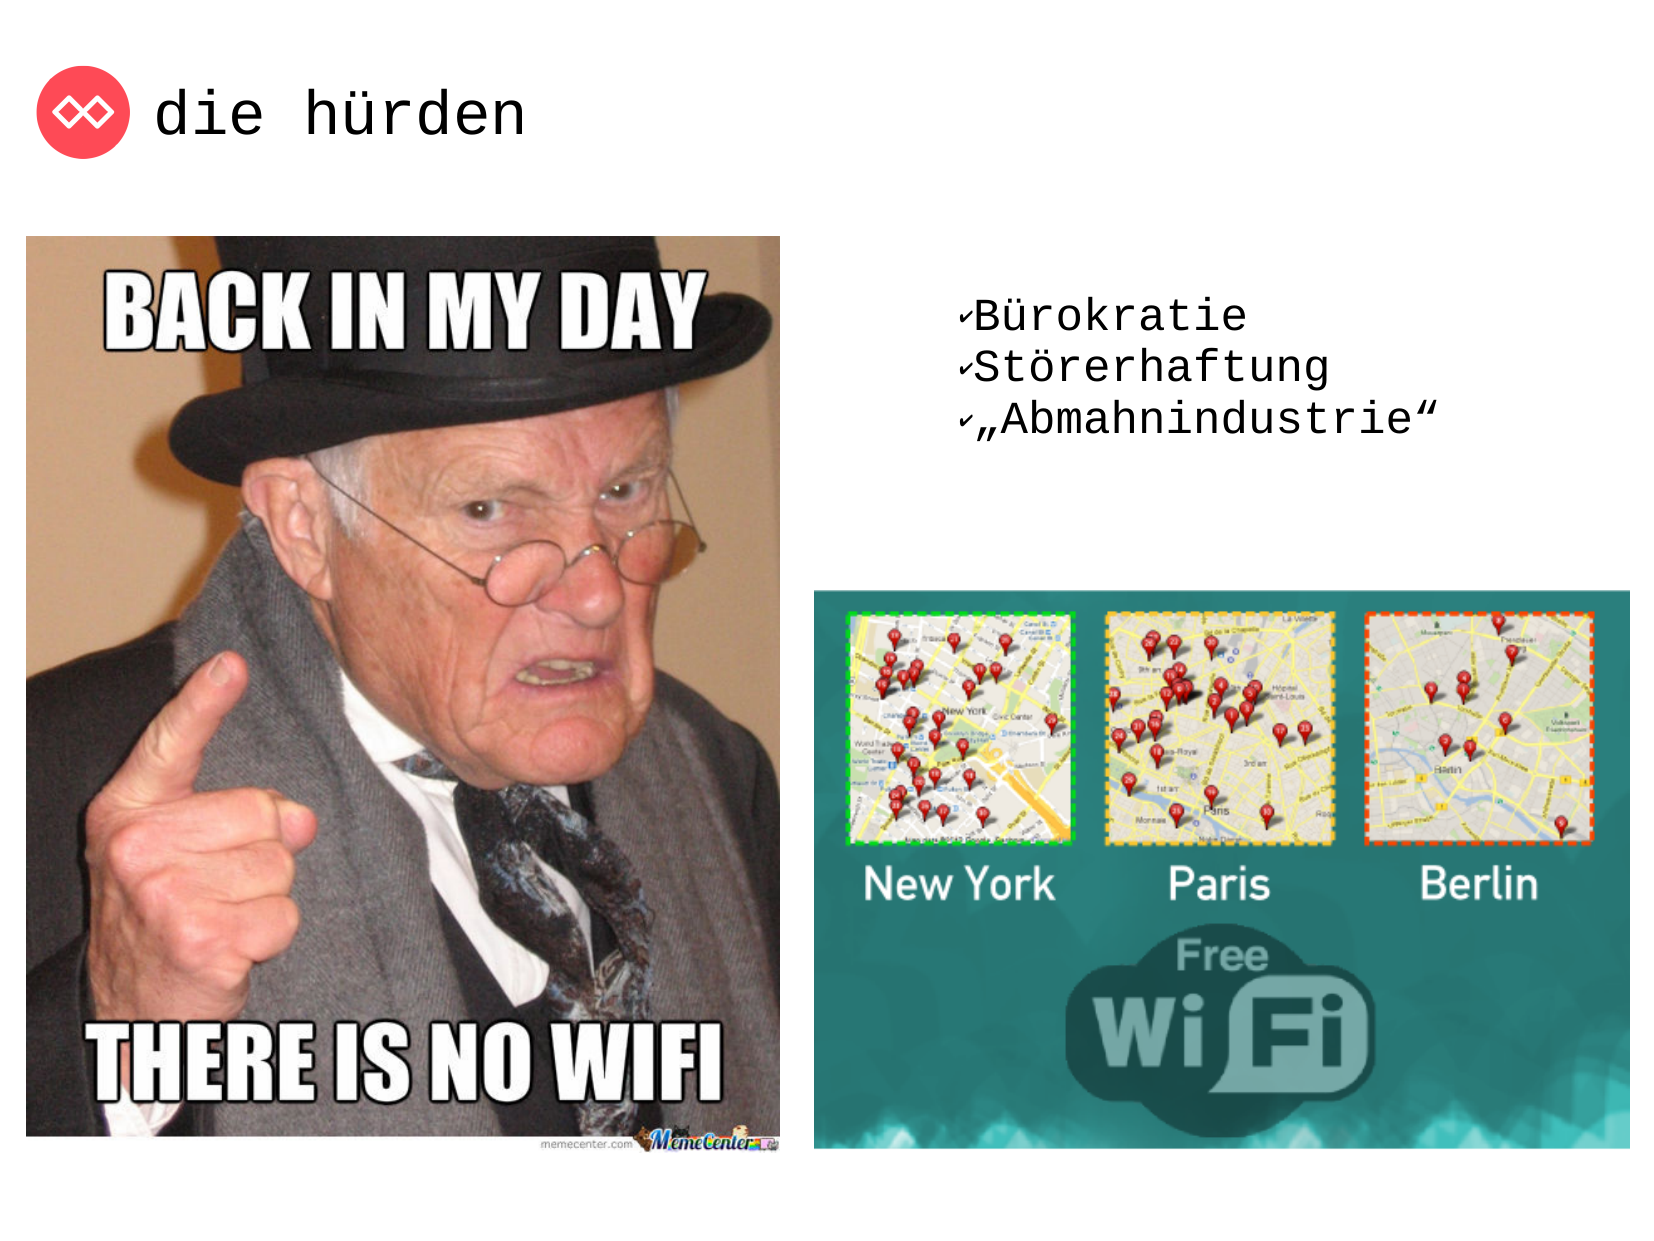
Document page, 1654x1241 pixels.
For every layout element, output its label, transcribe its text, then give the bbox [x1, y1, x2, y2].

text_box Bürokratie Störerhaftung „Abmahnindustrie“ [944, 284, 1456, 455]
picture [26, 236, 780, 1153]
title die hürden [153, 13, 1642, 222]
picture [814, 590, 1630, 1151]
picture [17, 46, 149, 178]
